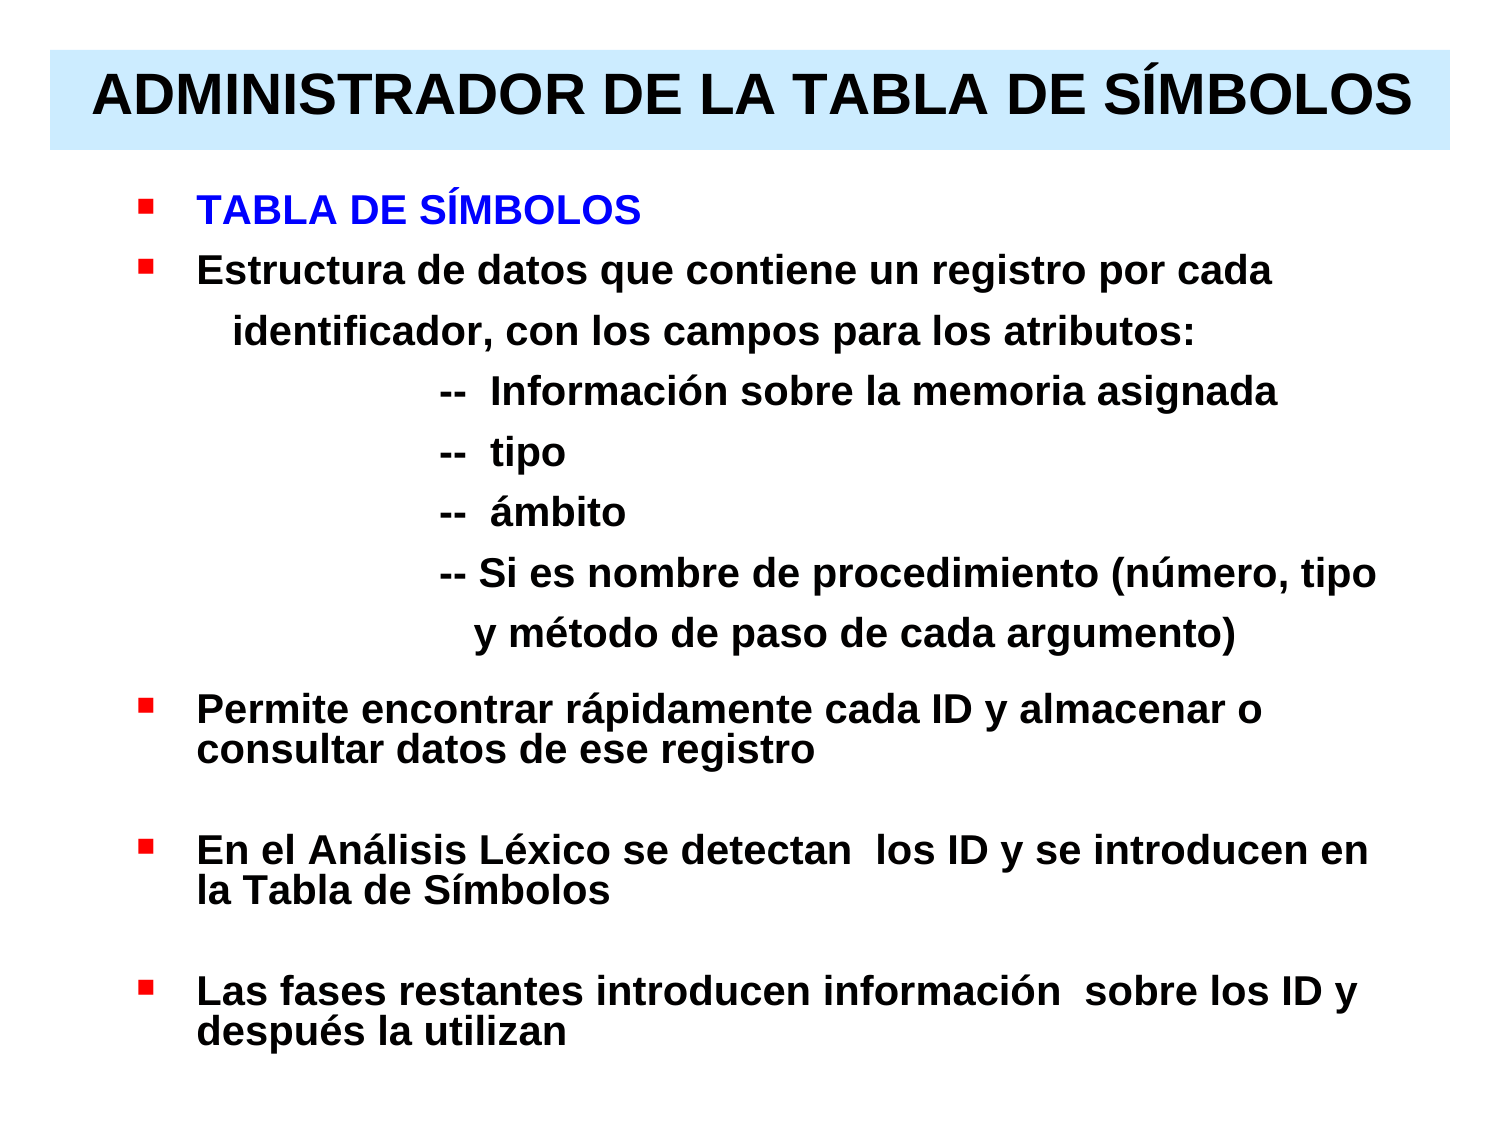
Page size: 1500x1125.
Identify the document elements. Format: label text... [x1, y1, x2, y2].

title ADMINISTRADOR DE LA TABLA DE SÍMBOLOS [50, 49, 1450, 150]
list TABLA DE SÍMBOLOS Estructura de datos que contiene un registro por cada identificador, con los campos para los atributos: -- Información sobre la memoria asignada -- tipo -- ámbito -- Si es nombre de procedimiento (número, tipo y método de paso de cada argumento) Permite encontrar rápidamente cada ID y almacenar o consultar datos de ese registro En el Análisis Léxico se detectan los ID y se introducen en la Tabla de Símbolos Las fases restantes introducen información sobre los ID y después la utilizan [125, 174, 1401, 1125]
